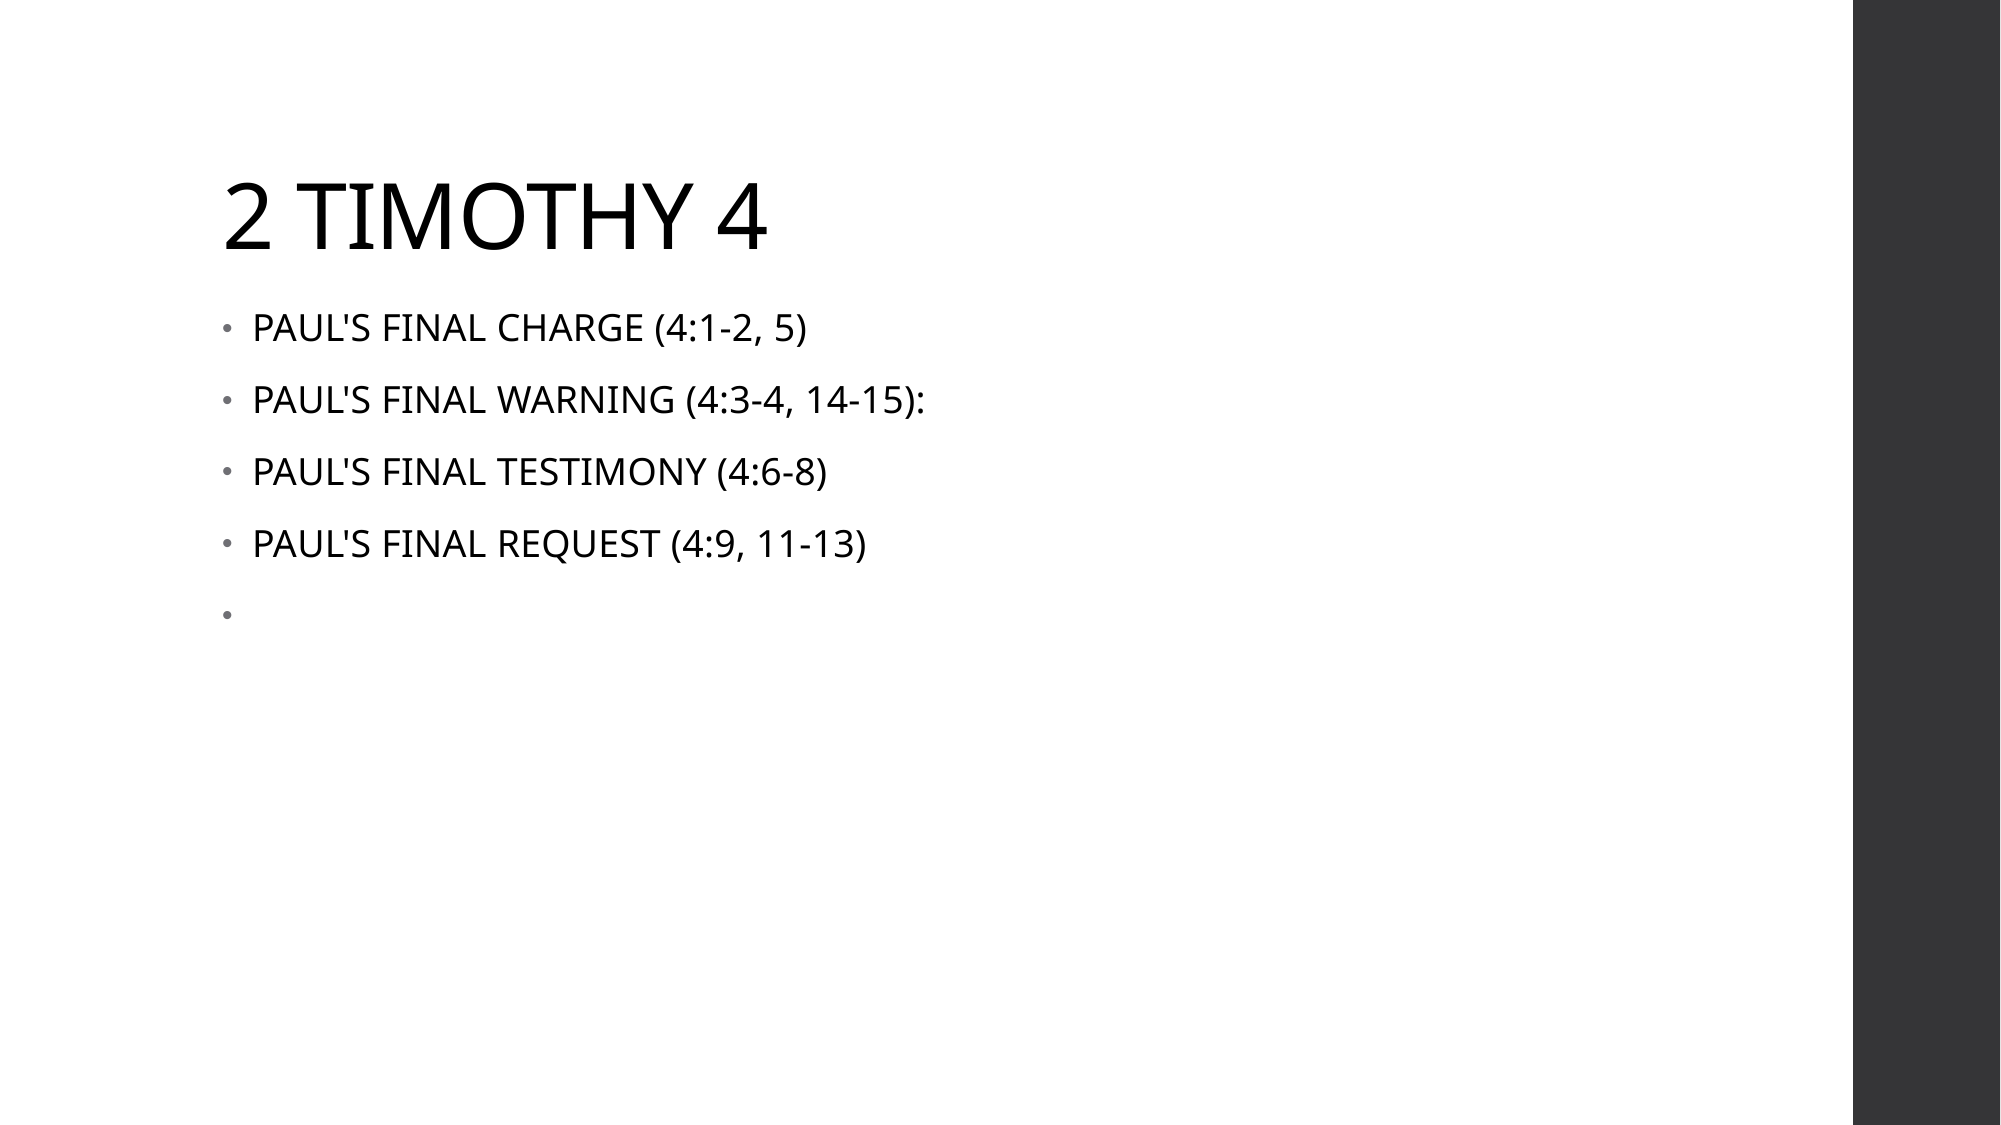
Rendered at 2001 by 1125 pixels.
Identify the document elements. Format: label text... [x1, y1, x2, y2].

title 2 TIMOTHY 4 [206, 60, 1797, 278]
list PAUL'S FINAL CHARGE (4:1-2, 5) PAUL'S FINAL WARNING (4:3-4, 14-15): PAUL'S FINAL TESTIMONY (4:6-8) PAUL'S FINAL REQUEST (4:9, 11-13) [206, 299, 1617, 1014]
